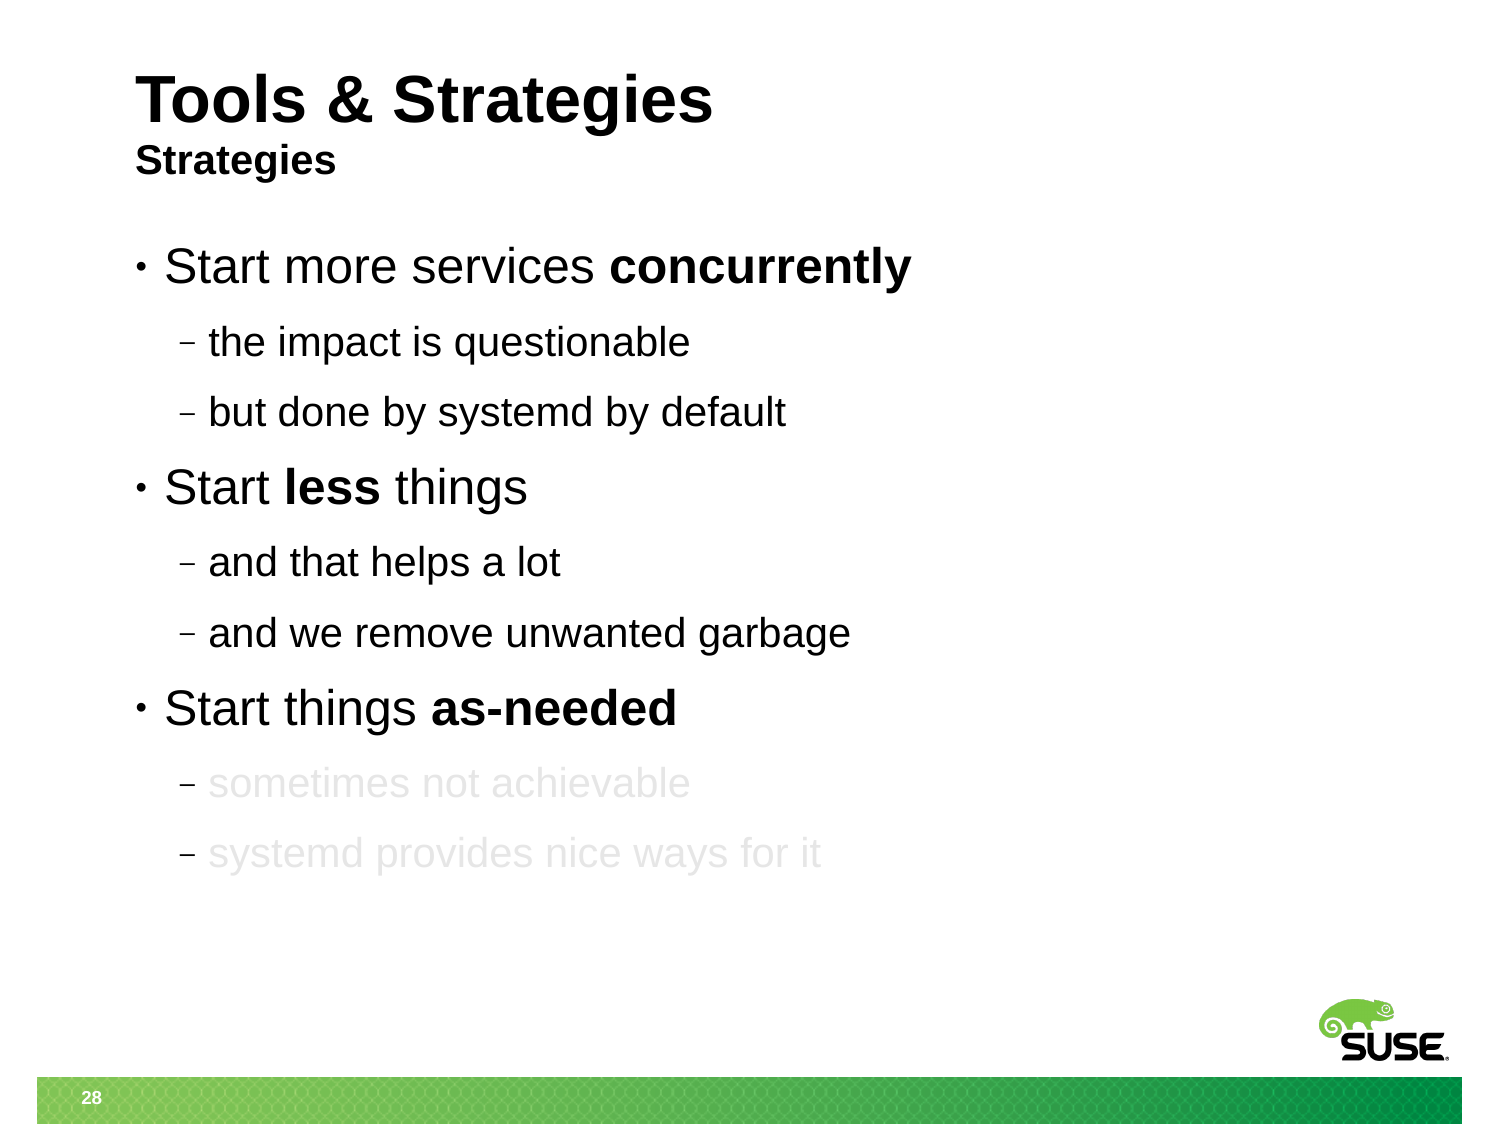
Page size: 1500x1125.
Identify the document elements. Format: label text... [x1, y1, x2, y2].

picture [37, 1077, 1462, 1124]
picture [1319, 999, 1449, 1061]
title Tools & Strategies Strategies [135, 41, 1372, 204]
list Start more services concurrently the impact is questionable but done by systemd by default Start less things and that helps a lot and we remove unwanted garbage Start things as-needed sometimes not achievable systemd provides nice ways for it [135, 238, 1372, 982]
